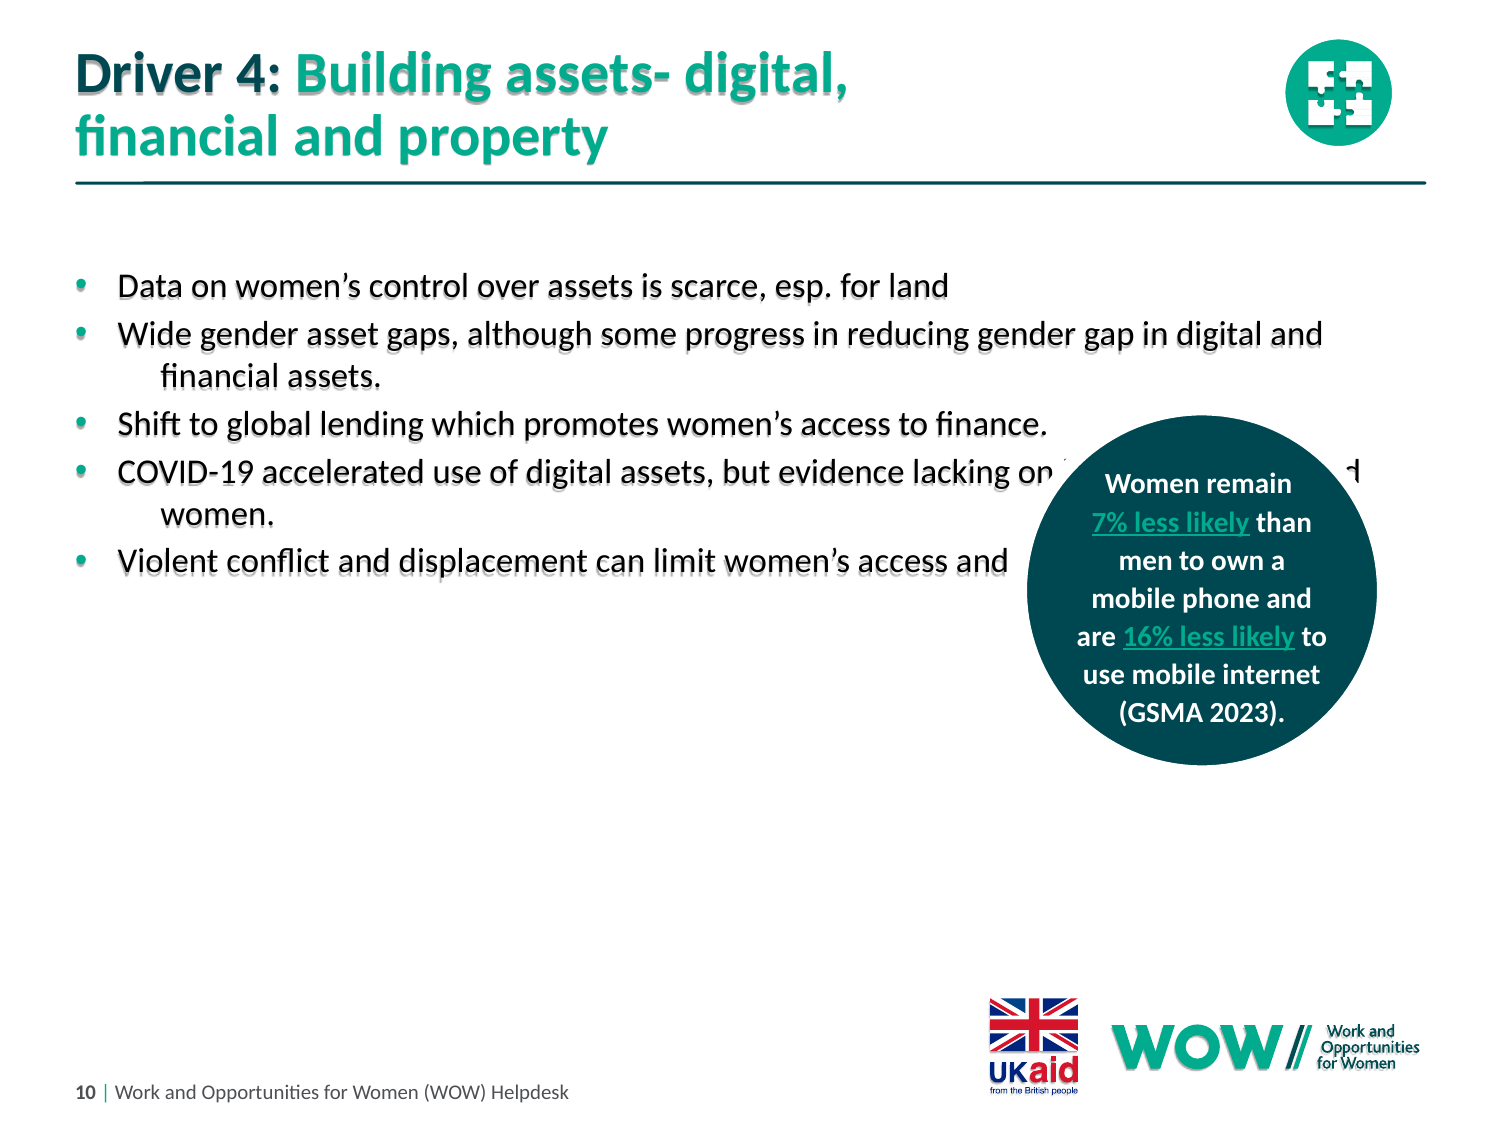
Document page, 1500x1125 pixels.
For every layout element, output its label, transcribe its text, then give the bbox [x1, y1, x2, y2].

text_box Women remain 7% less likely than men to own a mobile phone and are 16% less likely to use mobile internet (GSMA 2023). [1020, 408, 1385, 773]
text_box [1385, 56, 1398, 130]
picture [1293, 47, 1385, 139]
text_box [1279, 55, 1293, 130]
title Driver 4: Building assets- digital, financial and property [75, 46, 1242, 161]
list Data on women’s control over assets is scarce, esp. for land Wide gender asset gaps, although some progress in reducing gender gap in digital and financial assets. Shift to global lending which promotes women’s access to finance. COVID-19 accelerated use of digital assets, but evidence lacking on how this has affected women. Violent conflict and displacement can limit women’s access and ownership of land. [75, 262, 962, 989]
text_box [1301, 33, 1376, 47]
text_box 10 | Work and Opportunities for Women (WOW) Helpdesk [75, 1045, 648, 1106]
text_box [1302, 139, 1376, 152]
